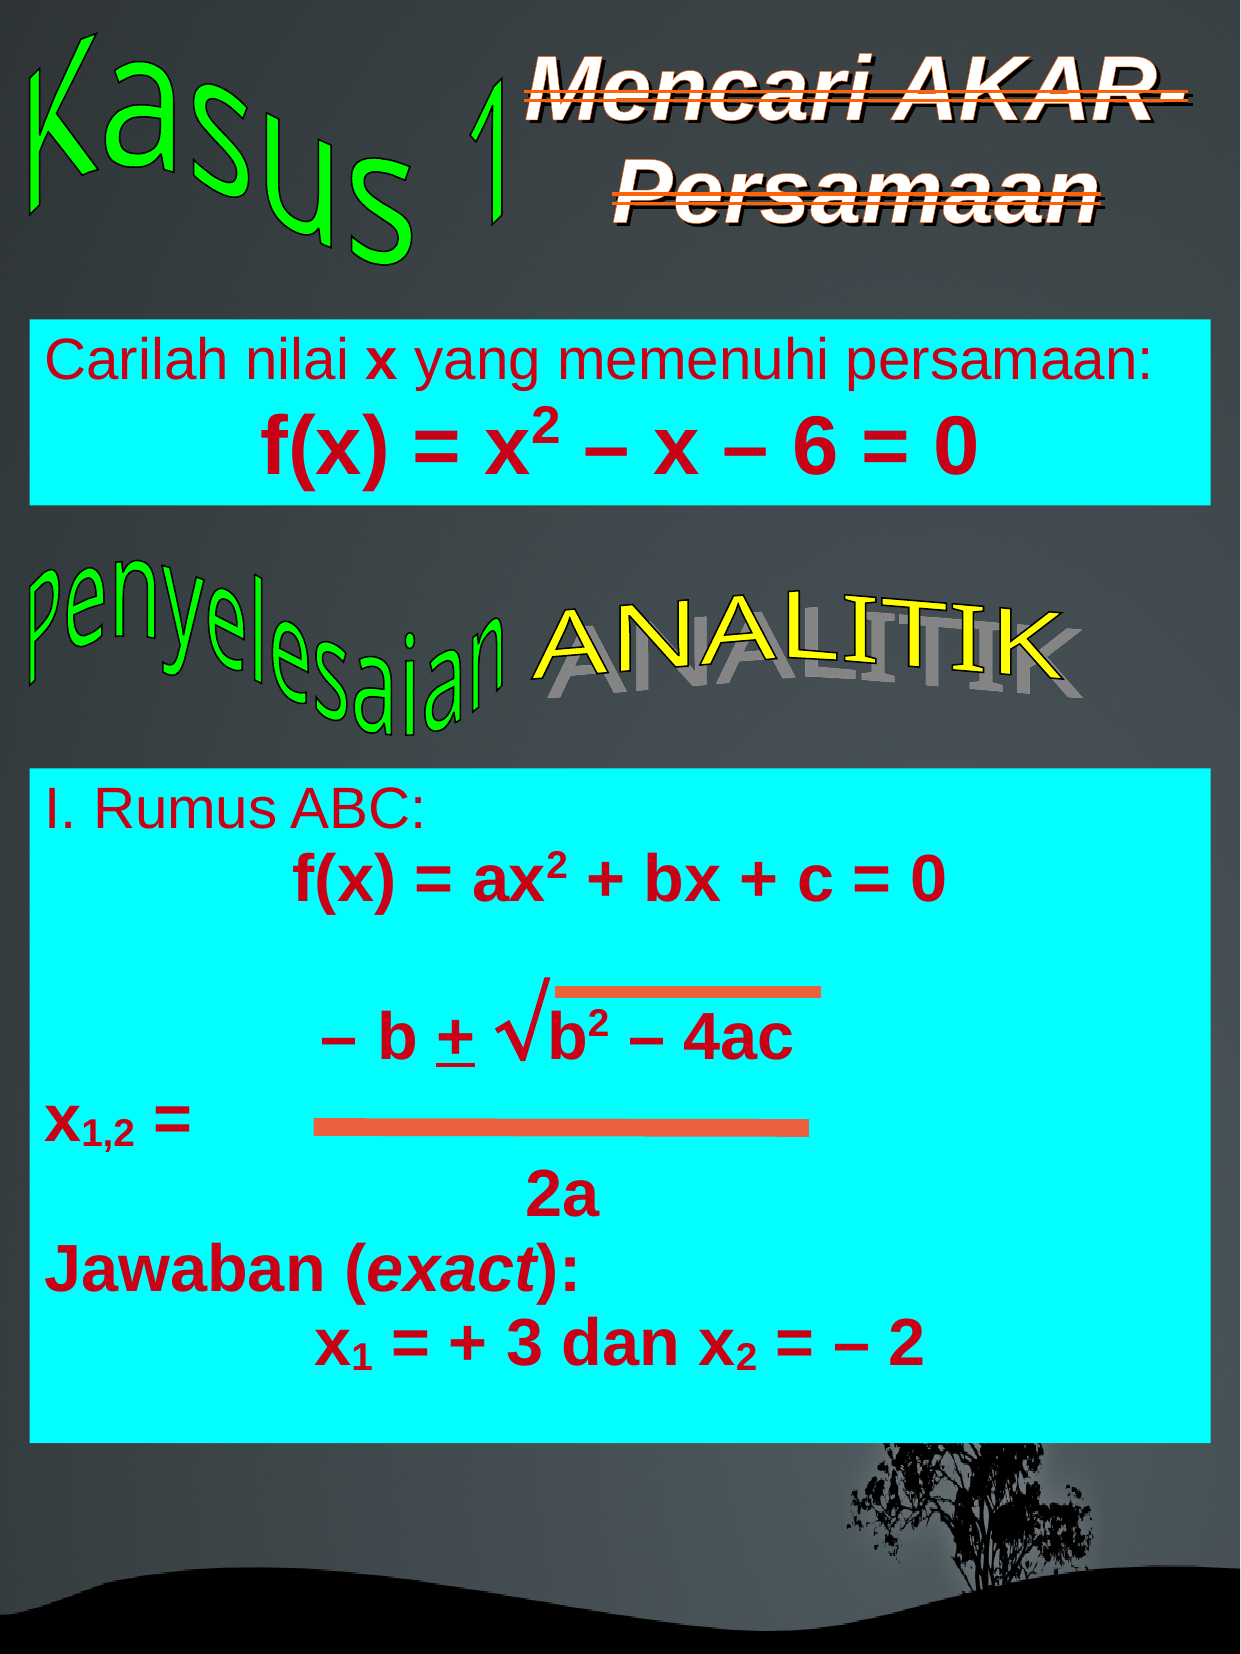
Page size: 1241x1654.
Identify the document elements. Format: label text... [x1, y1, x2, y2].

text_box ANALITIK [699, 595, 777, 666]
text_box Penyelesaian [115, 560, 155, 639]
text_box I. Rumus ABC: f(x) = ax2 + bx + c = 0 – b + √b2 – 4ac x1,2 = 2a Jawaban (exact): x1 = + 3 dan x2 = – 2 [29, 768, 1211, 1444]
text_box ANALITIK [881, 597, 947, 668]
text_box Carilah nilai x yang memenuhi persamaan: f(x) = x2 – x – 6 = 0 [29, 319, 1211, 506]
text_box Kasus 1 [105, 61, 174, 173]
text_box Penyelesaian [316, 641, 347, 721]
text_box Penyelesaian [272, 621, 309, 704]
text_box ANALITIK [788, 590, 837, 661]
text_box ANALITIK [844, 594, 876, 664]
text_box Mencari AKAR-Persamaan [472, 29, 1241, 250]
text_box Penyelesaian [67, 567, 104, 647]
text_box Penyelesaian [472, 618, 502, 713]
text_box ANALITIK [1000, 607, 1063, 680]
text_box ANALITIK [620, 599, 689, 672]
text_box Penyelesaian [29, 569, 60, 686]
text_box ANALITIK [531, 609, 609, 680]
text_box Kasus 1 [29, 33, 99, 215]
text_box ANALITIK [952, 603, 984, 673]
text_box Penyelesaian [208, 588, 245, 671]
text_box Penyelesaian [405, 660, 414, 736]
text_box Kasus 1 [351, 157, 412, 266]
picture [0, 0, 1241, 1654]
text_box Kasus 1 [193, 83, 249, 198]
text_box Penyelesaian [254, 574, 262, 684]
text_box Penyelesaian [424, 649, 461, 732]
text_box Penyelesaian [354, 656, 392, 735]
text_box Kasus 1 [266, 112, 332, 248]
text_box Penyelesaian [161, 565, 205, 676]
